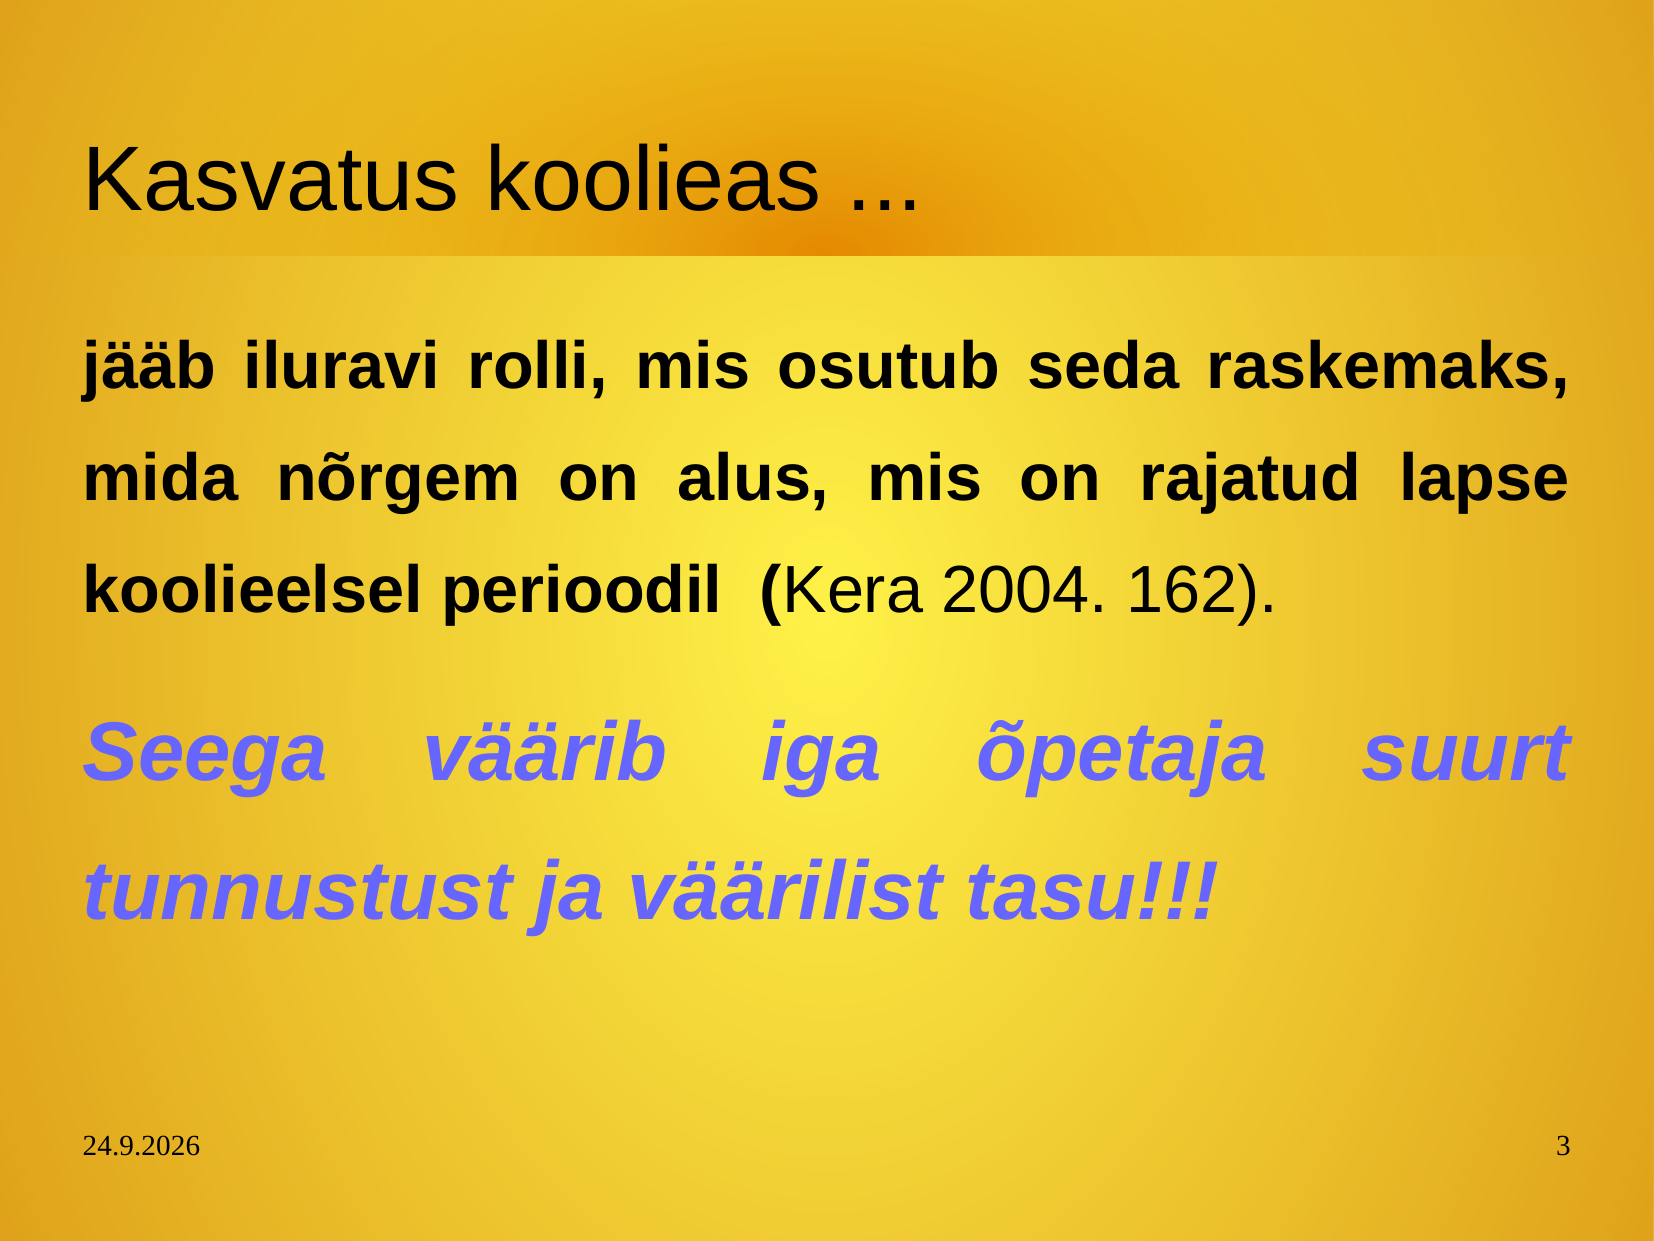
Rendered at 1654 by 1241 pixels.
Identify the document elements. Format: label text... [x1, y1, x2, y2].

list jääb iluravi rolli, mis osutub seda raskemaks, mida nõrgem on alus, mis on rajatud lapse koolieelsel perioodil (Kera 2004. 162). Seega väärib iga õpetaja suurt tunnustust ja väärilist tasu!!! [82, 290, 1571, 1010]
title Kasvatus koolieas ... [82, 49, 1571, 257]
